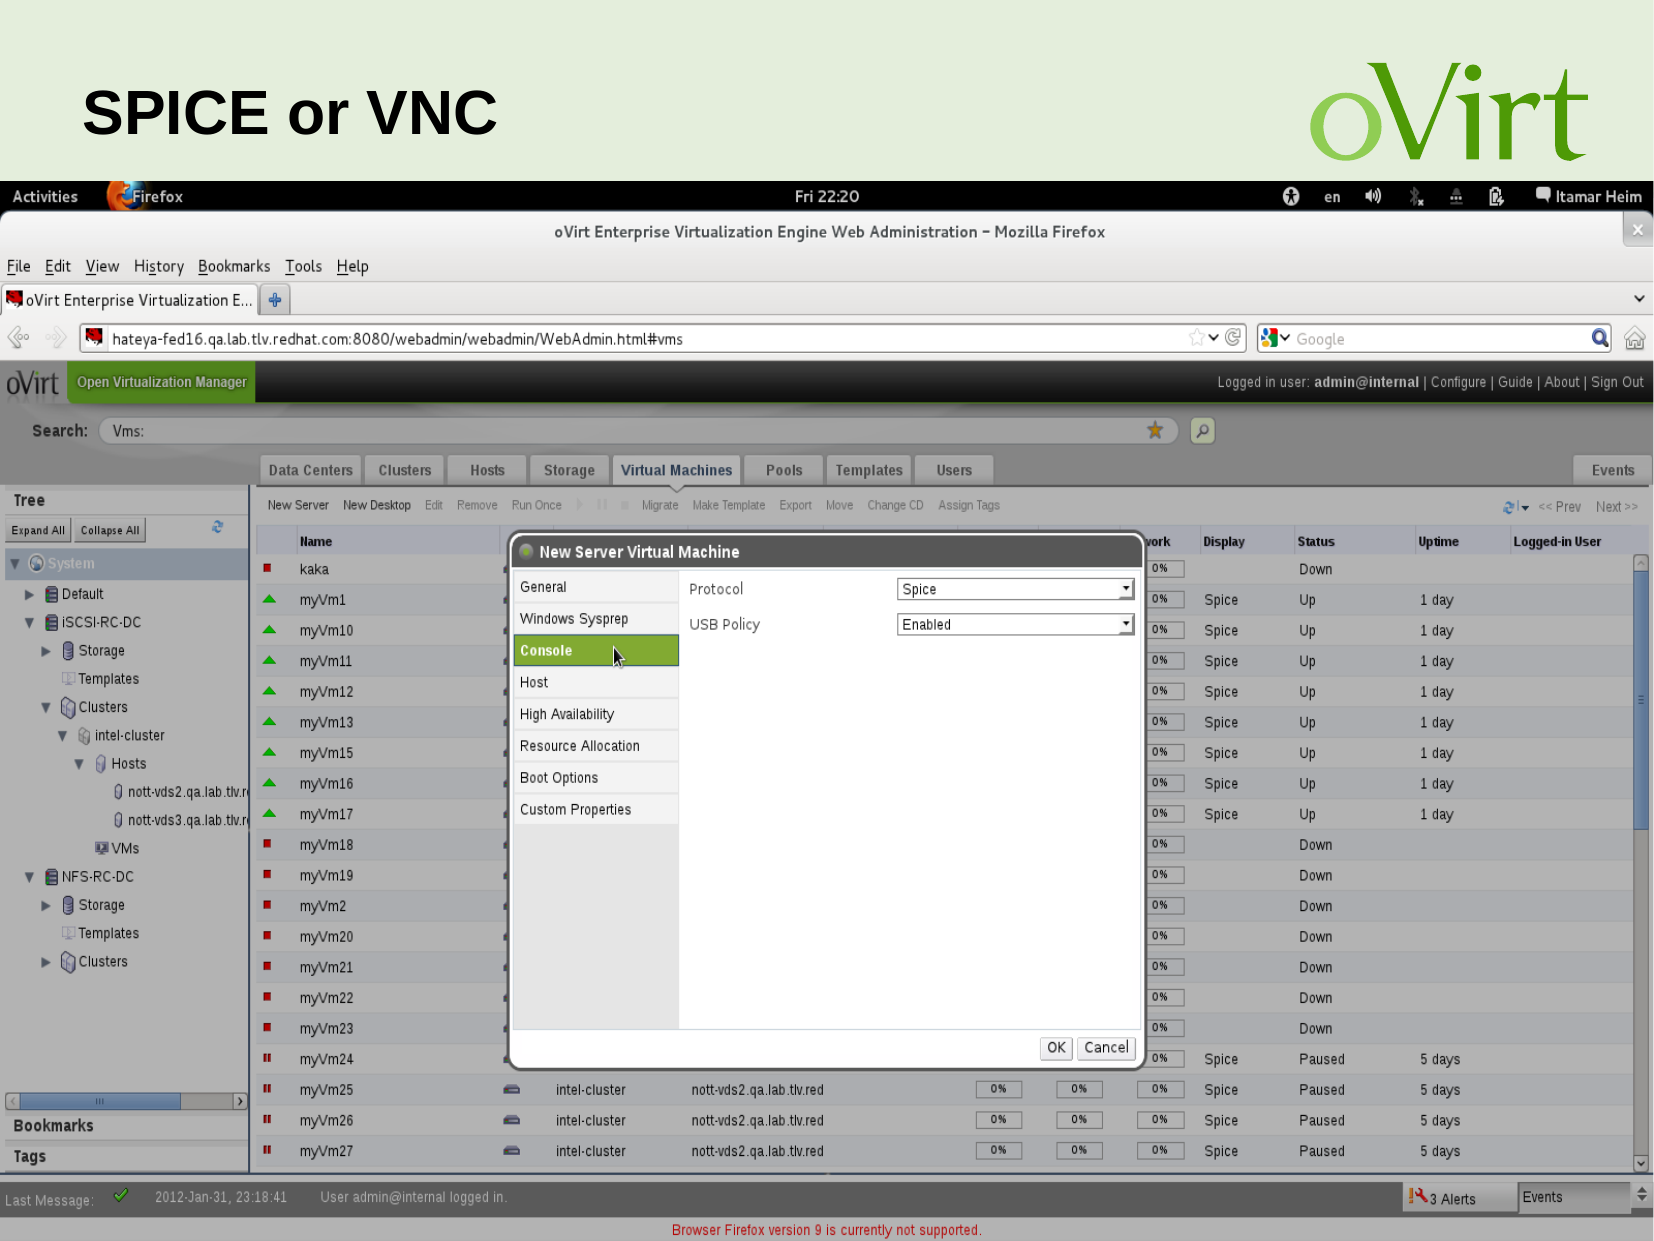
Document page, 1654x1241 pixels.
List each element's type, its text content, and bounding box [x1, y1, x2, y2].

picture [0, 181, 1654, 1241]
title SPICE or VNC [82, 37, 1571, 181]
